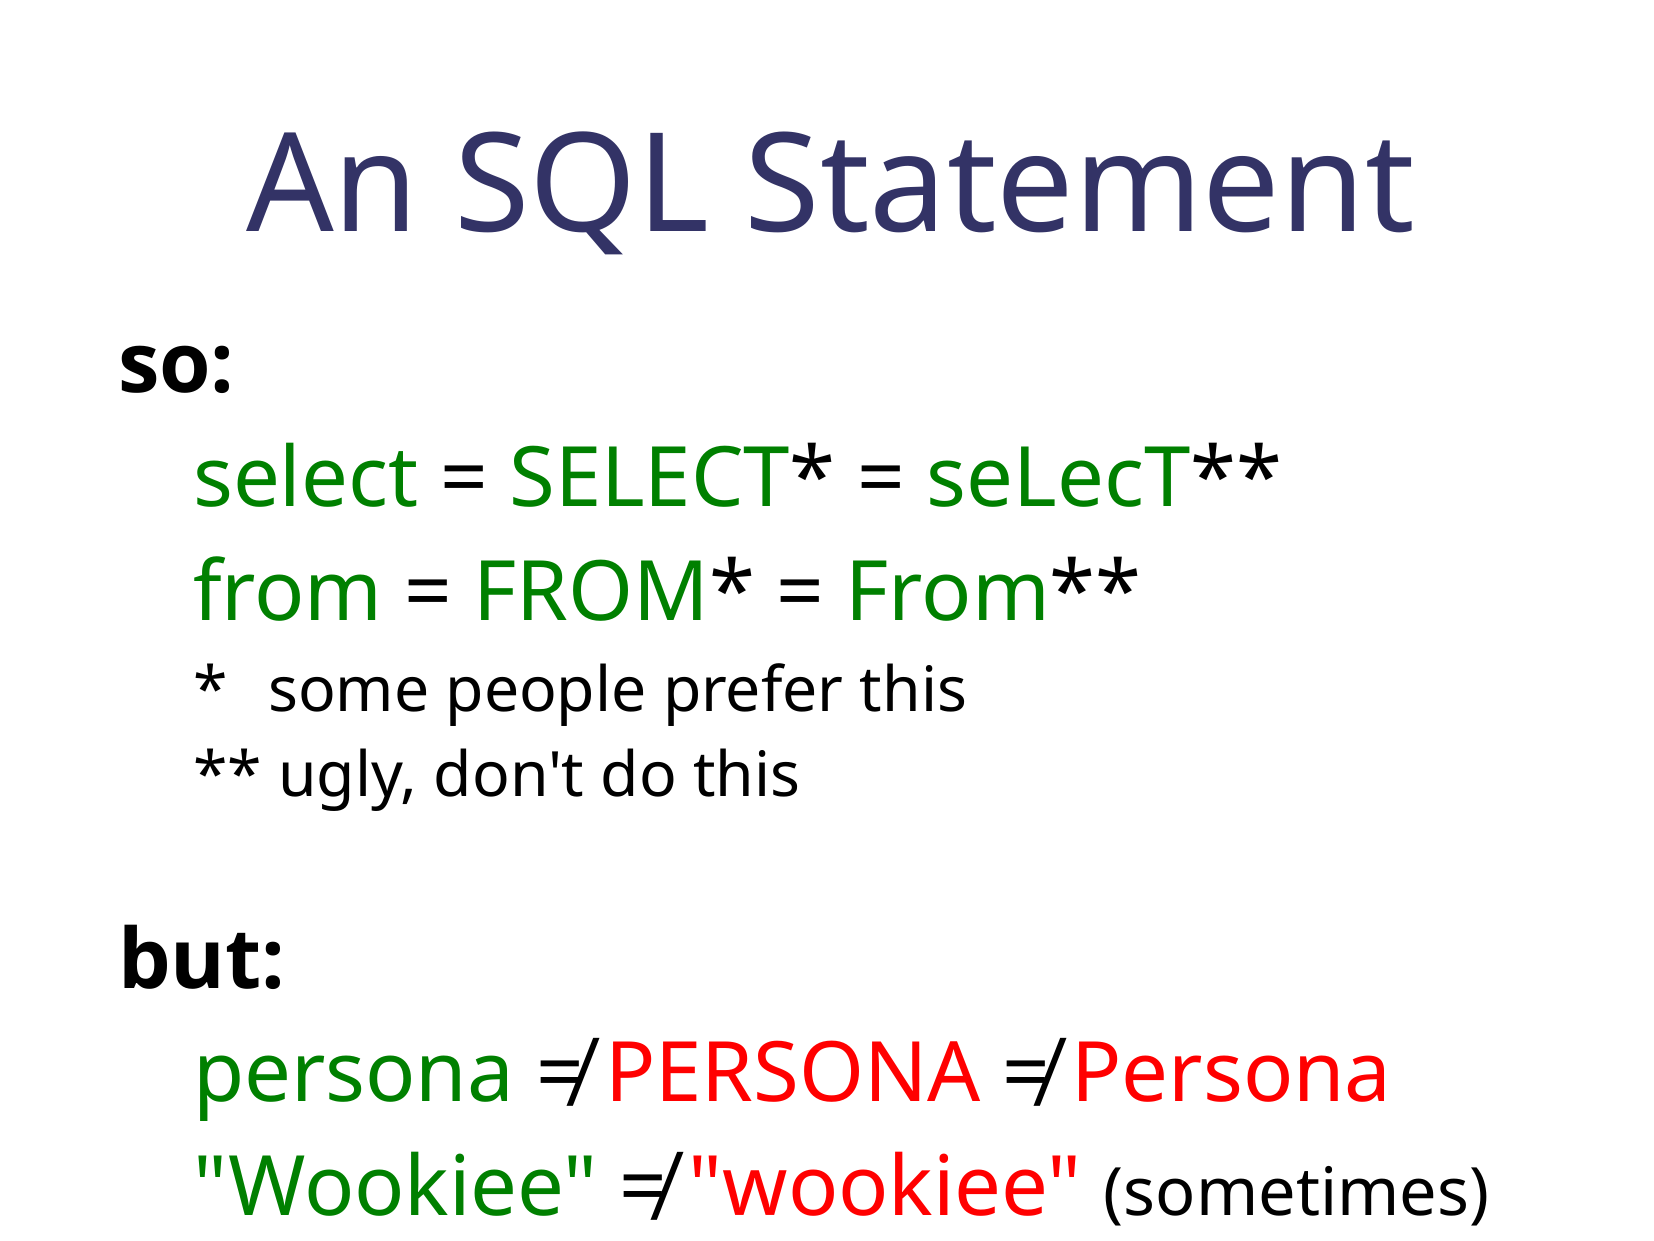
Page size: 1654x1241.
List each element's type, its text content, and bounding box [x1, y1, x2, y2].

title An SQL Statement [86, 75, 1576, 283]
subtitle so: select = SELECT* = seLecT** from = FROM* = From** * some people prefer this ** ugly, don't do this but: persona ≠ PERSONA ≠ Persona "Wookiee" ≠ "wookiee" (sometimes) [118, 354, 1654, 1190]
